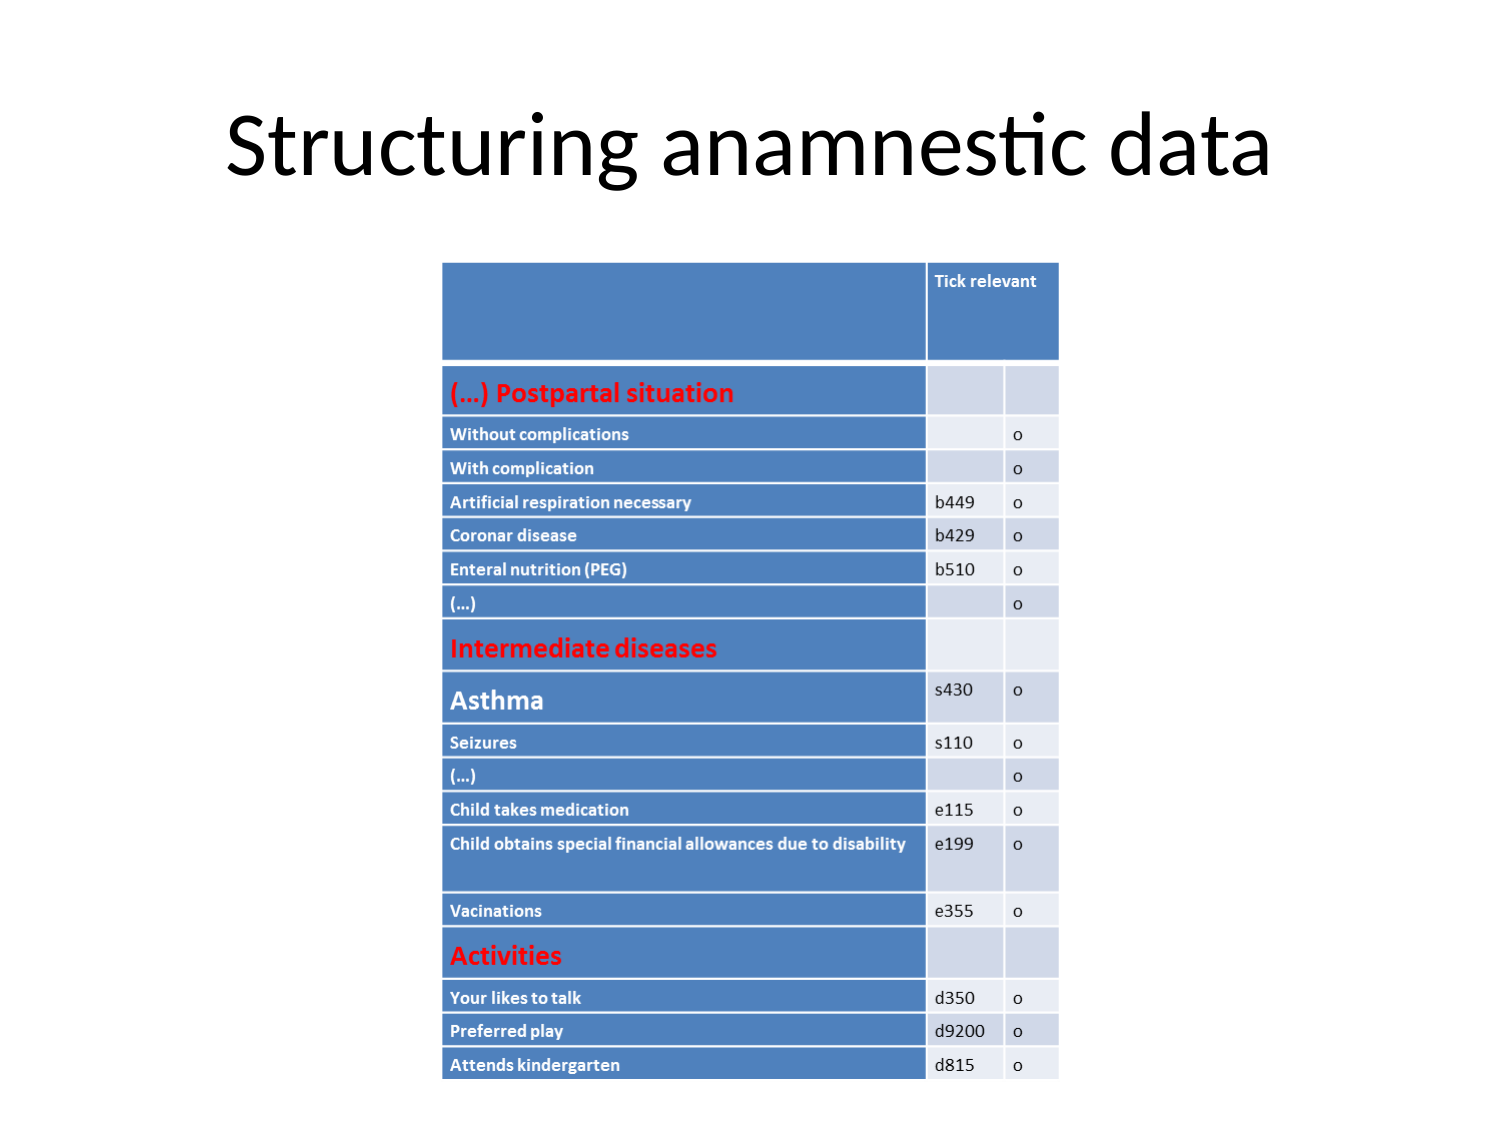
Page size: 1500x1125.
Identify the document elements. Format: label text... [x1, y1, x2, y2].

picture [441, 262, 1060, 1090]
title Structuring anamnestic data [75, 45, 1426, 233]
